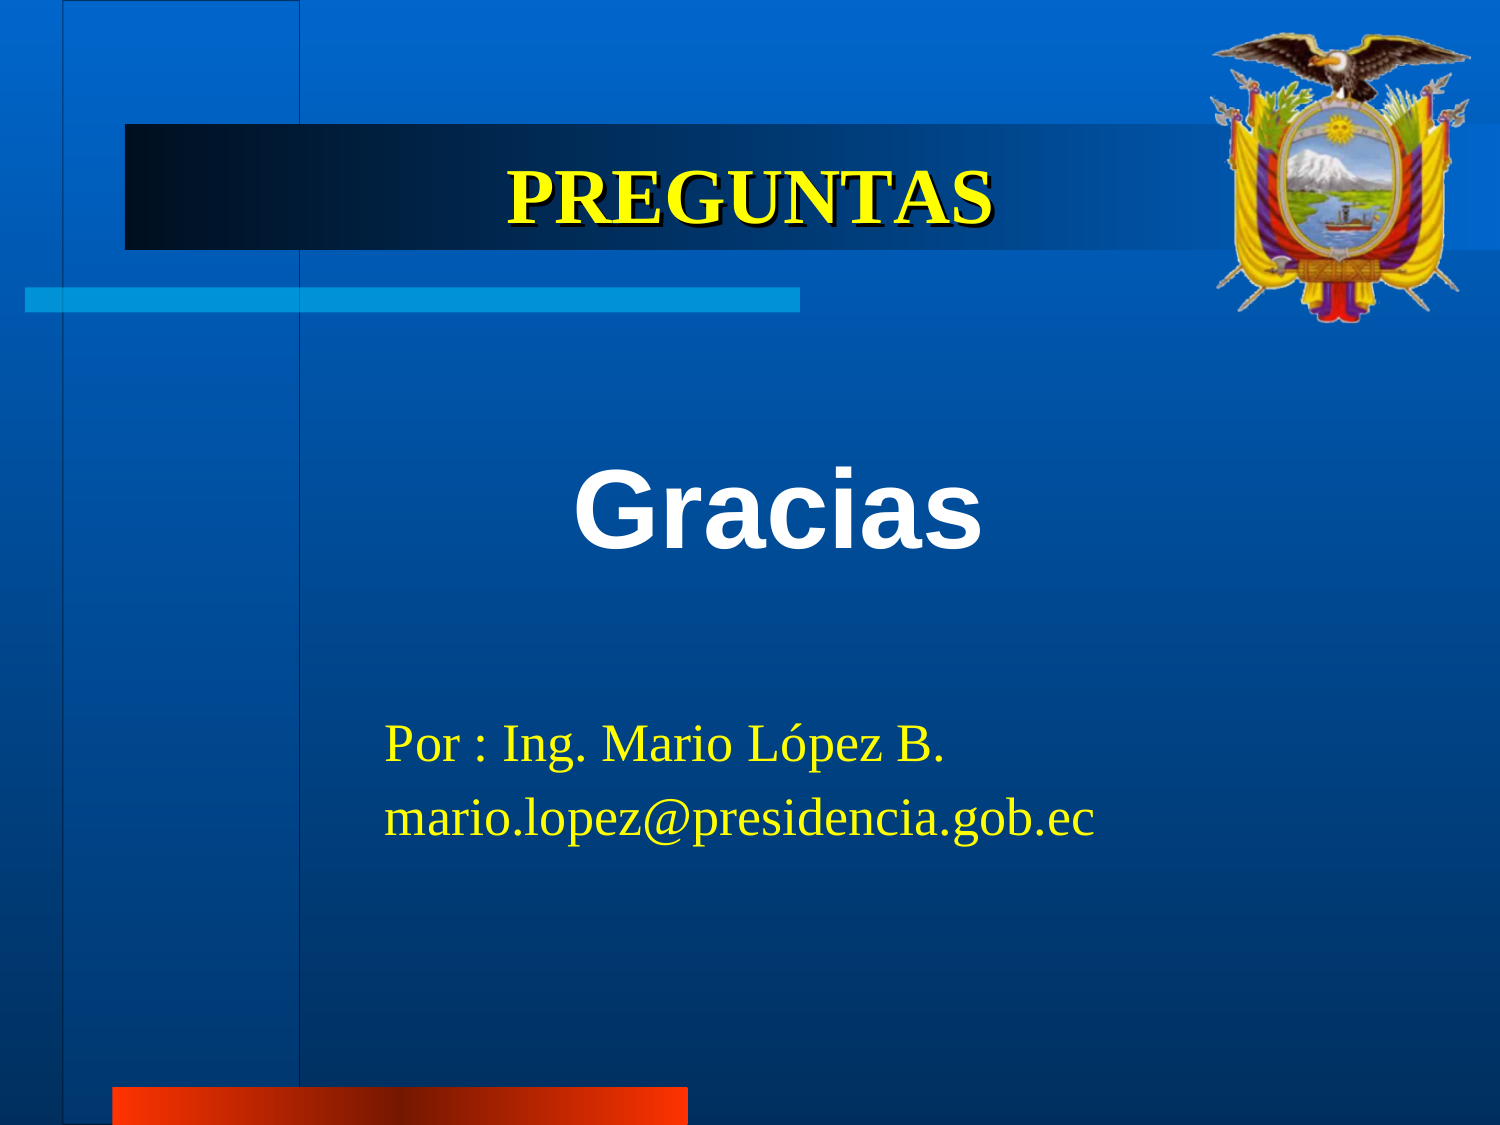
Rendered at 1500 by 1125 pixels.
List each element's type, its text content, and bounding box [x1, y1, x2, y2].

title PREGUNTAS [113, 88, 1203, 309]
list Gracias [112, 324, 1387, 569]
text_box Por : Ing. Mario López B. mario.lopez@presidencia.gob.ec [295, 708, 1249, 878]
picture [1203, 29, 1477, 328]
